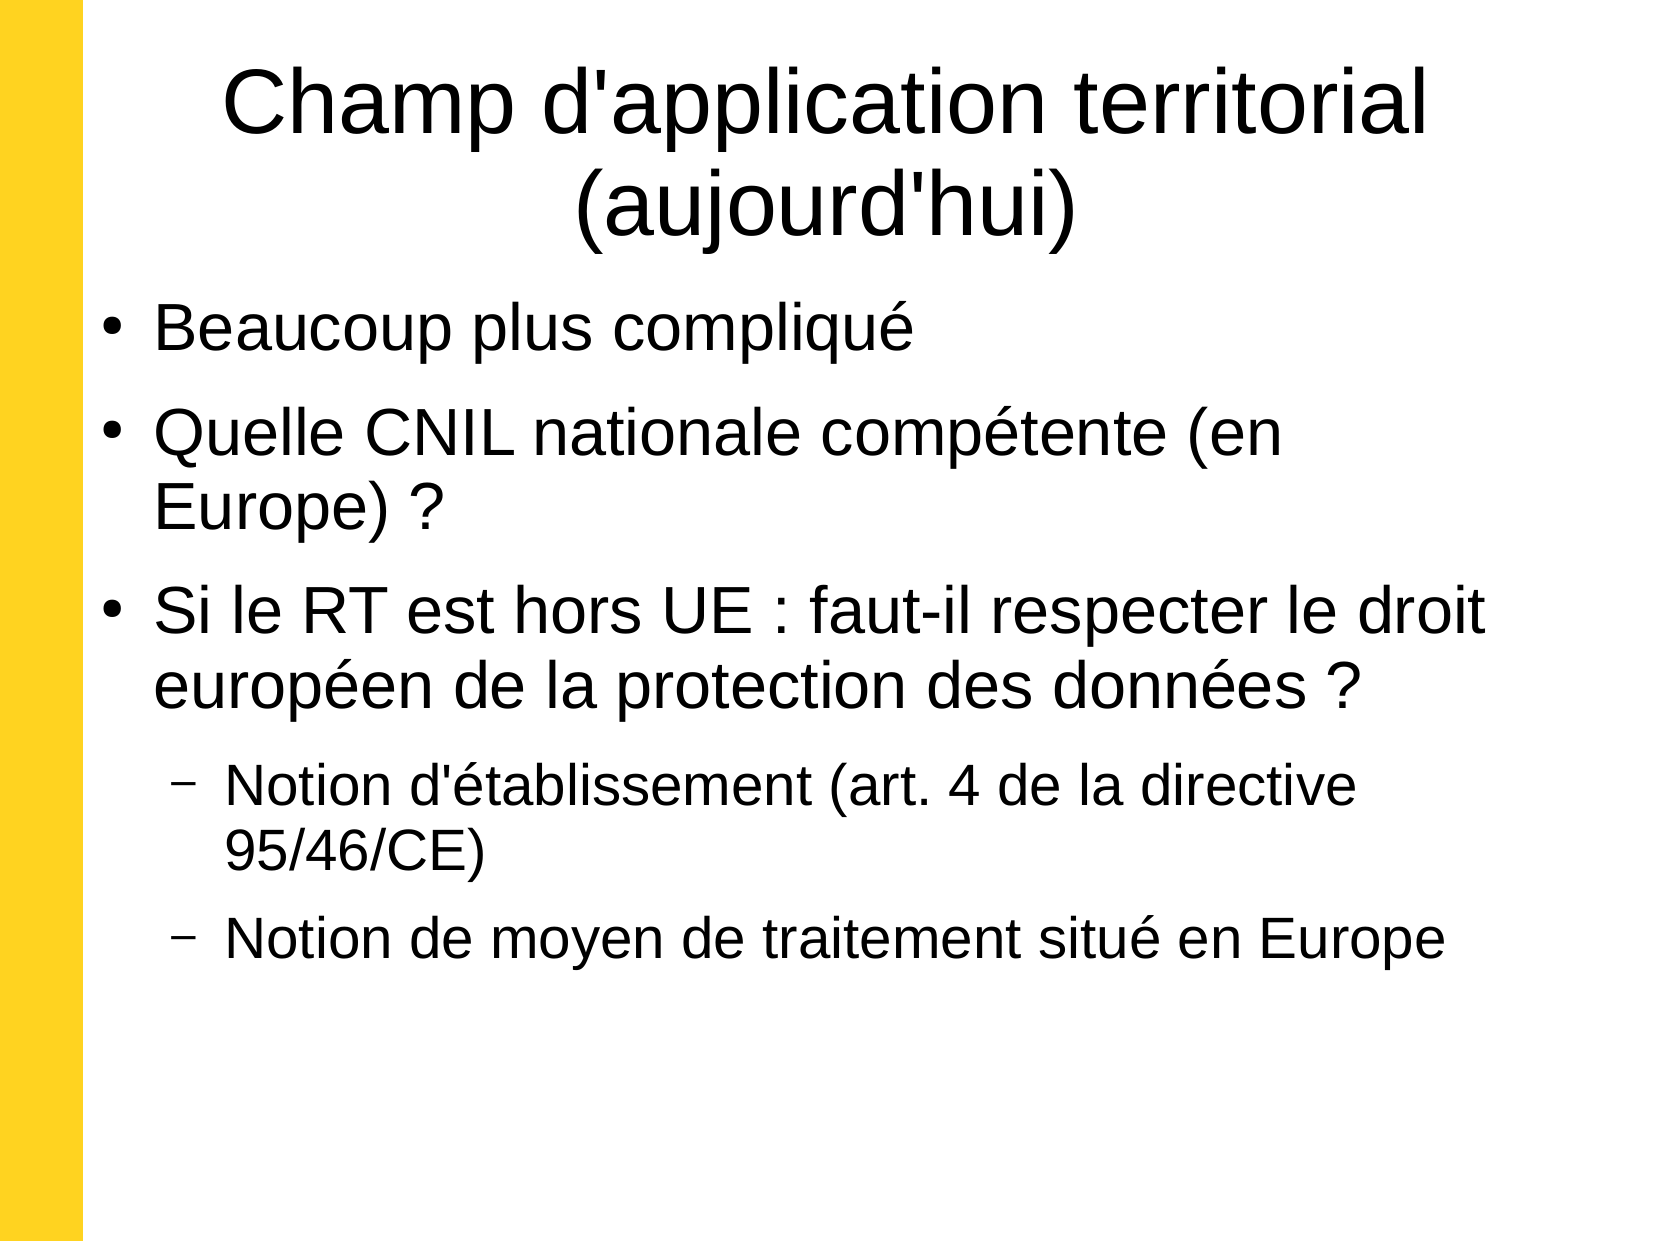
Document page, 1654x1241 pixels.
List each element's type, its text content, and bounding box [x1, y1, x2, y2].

title Champ d'application territorial (aujourd'hui) [83, 49, 1571, 257]
list Beaucoup plus compliqué Quelle CNIL nationale compétente (en Europe) ? Si le RT est hors UE : faut-il respecter le droit européen de la protection des données ? Notion d'établissement (art. 4 de la directive 95/46/CE) Notion de moyen de traitement situé en Europe [83, 290, 1571, 1010]
text_box [0, 0, 83, 1241]
